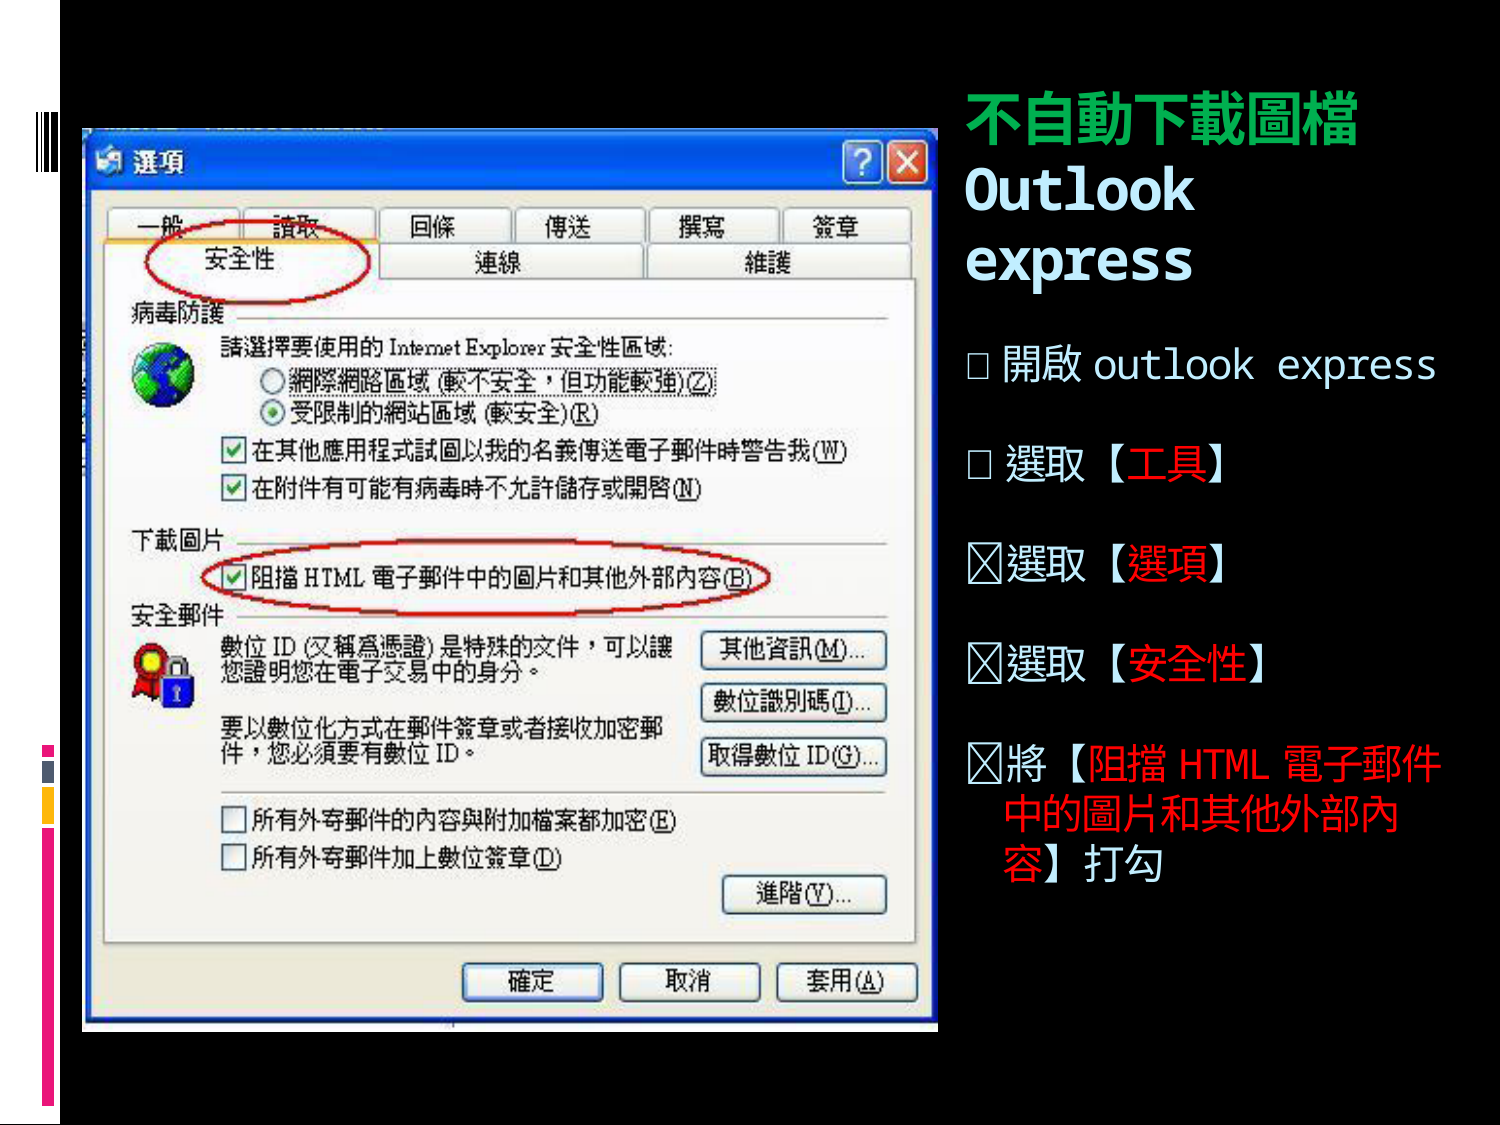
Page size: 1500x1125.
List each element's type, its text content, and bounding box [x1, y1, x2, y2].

title 不自動下載圖檔Outlook express 開啟outlook express 選取【工具】 選取【選項】 選取【安全性】 將【阻擋HTML電子郵件 中的圖片和其他外部內 容】打勾 [949, 75, 1465, 1043]
picture [82, 128, 938, 1032]
